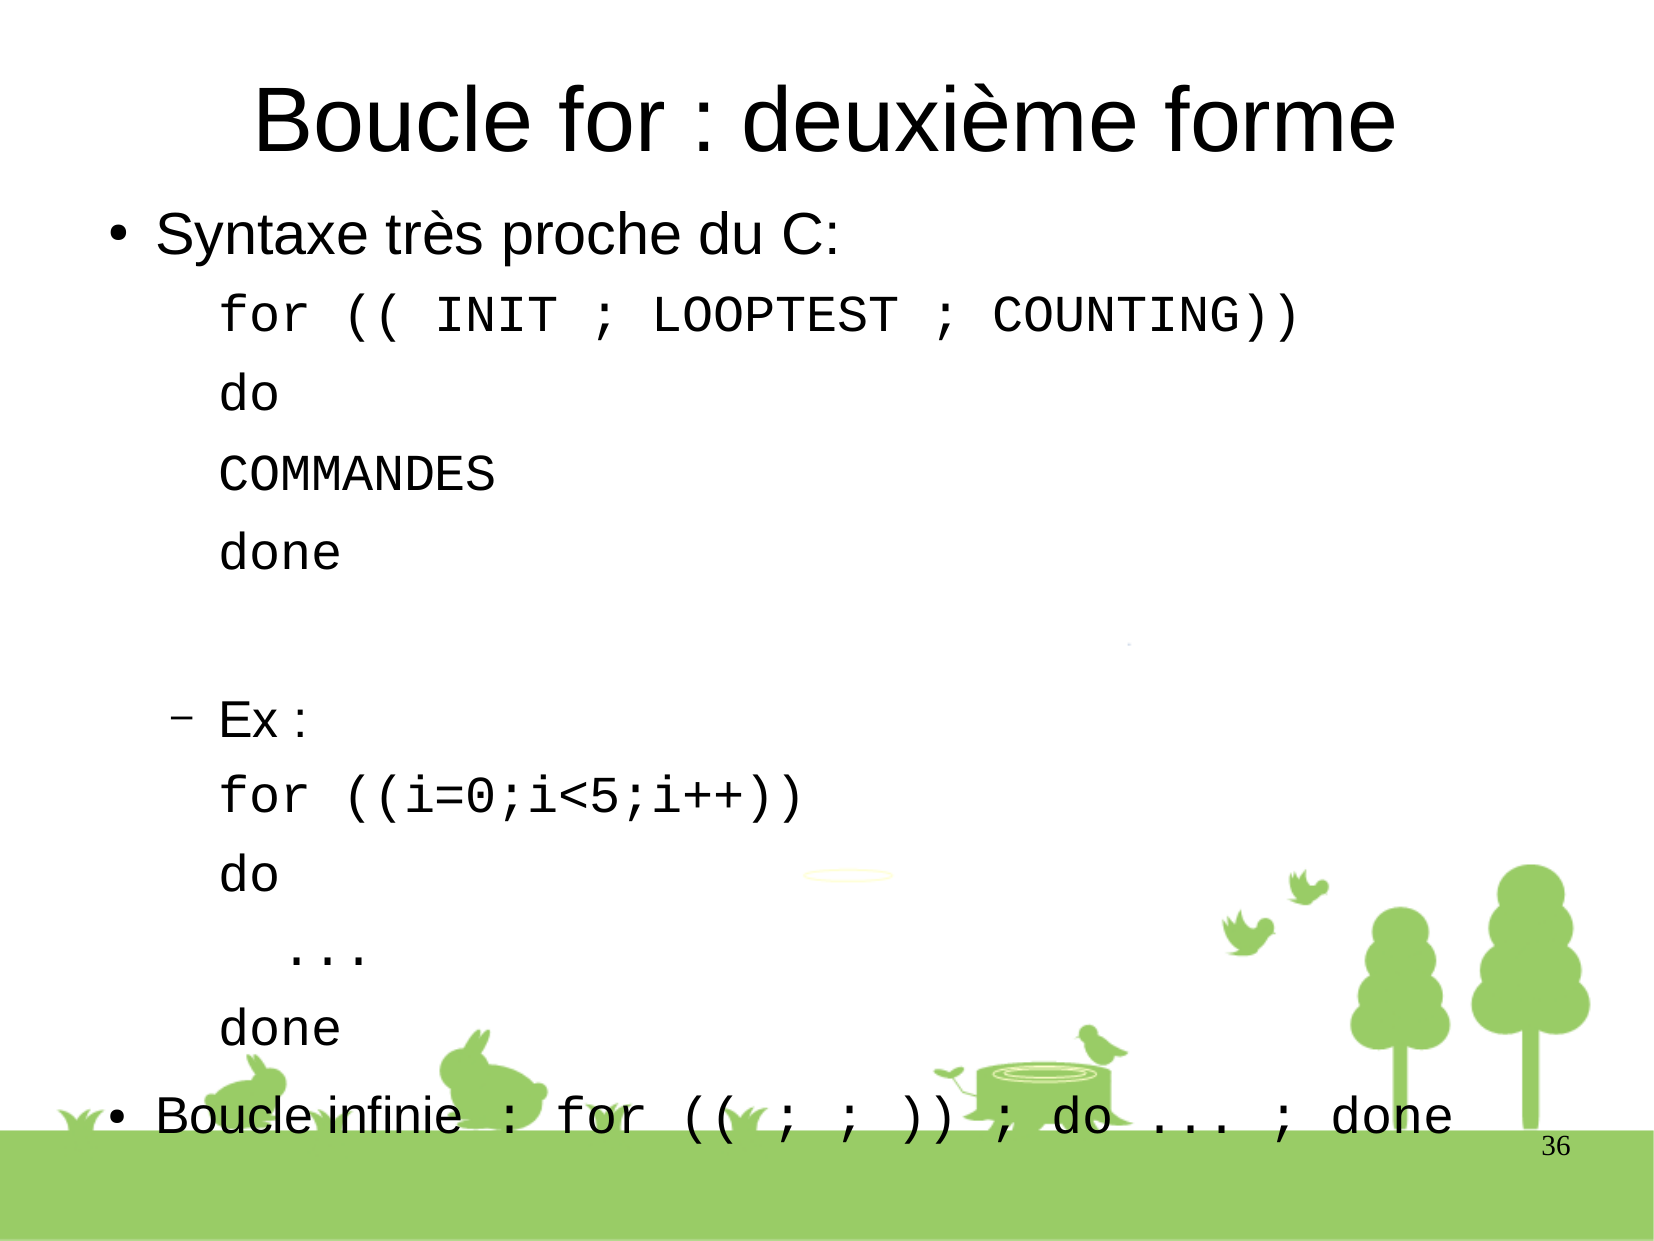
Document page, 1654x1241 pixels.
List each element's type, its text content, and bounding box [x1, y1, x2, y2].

picture [0, 0, 1654, 1241]
list Syntaxe très proche du C: for (( INIT ; LOOPTEST ; COUNTING)) do COMMANDES done Ex : for ((i=0;i<5;i++)) do ... done Boucle infinie : for (( ; ; )) ; do ... ; done [92, 200, 1548, 1163]
title Boucle for : deuxième forme [82, 49, 1571, 189]
